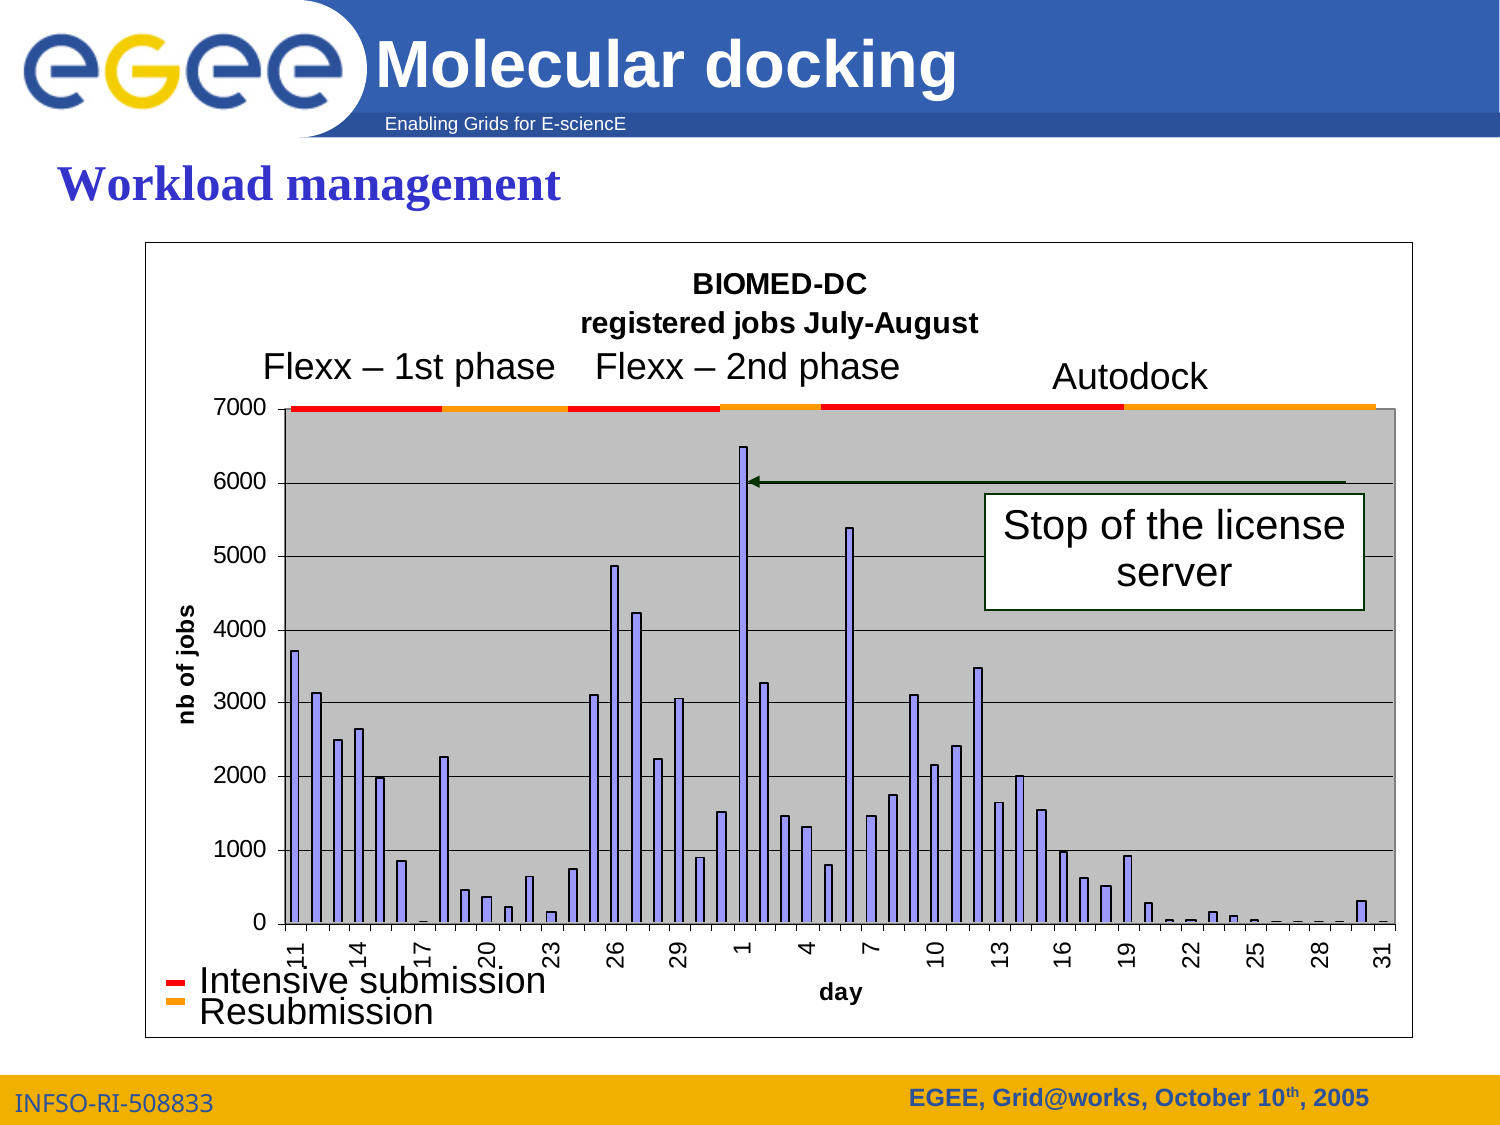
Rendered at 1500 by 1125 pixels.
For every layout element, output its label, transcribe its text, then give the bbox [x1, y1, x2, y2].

text_box Intensive submission [184, 952, 573, 1002]
text_box Autodock [1154, 371, 1165, 386]
text_box Flexx – 1st phase [234, 337, 585, 397]
text_box Resubmission [184, 982, 479, 1024]
title Molecular docking [375, 29, 1475, 105]
picture [135, 232, 1424, 1047]
list Workload management [56, 159, 749, 217]
text_box Autodock [1113, 371, 1124, 386]
text_box Flexx – 2nd phase [568, 337, 927, 376]
text_box Stop of the license server [985, 494, 1364, 610]
text_box Autodock [978, 347, 1282, 386]
picture [18, 30, 349, 112]
